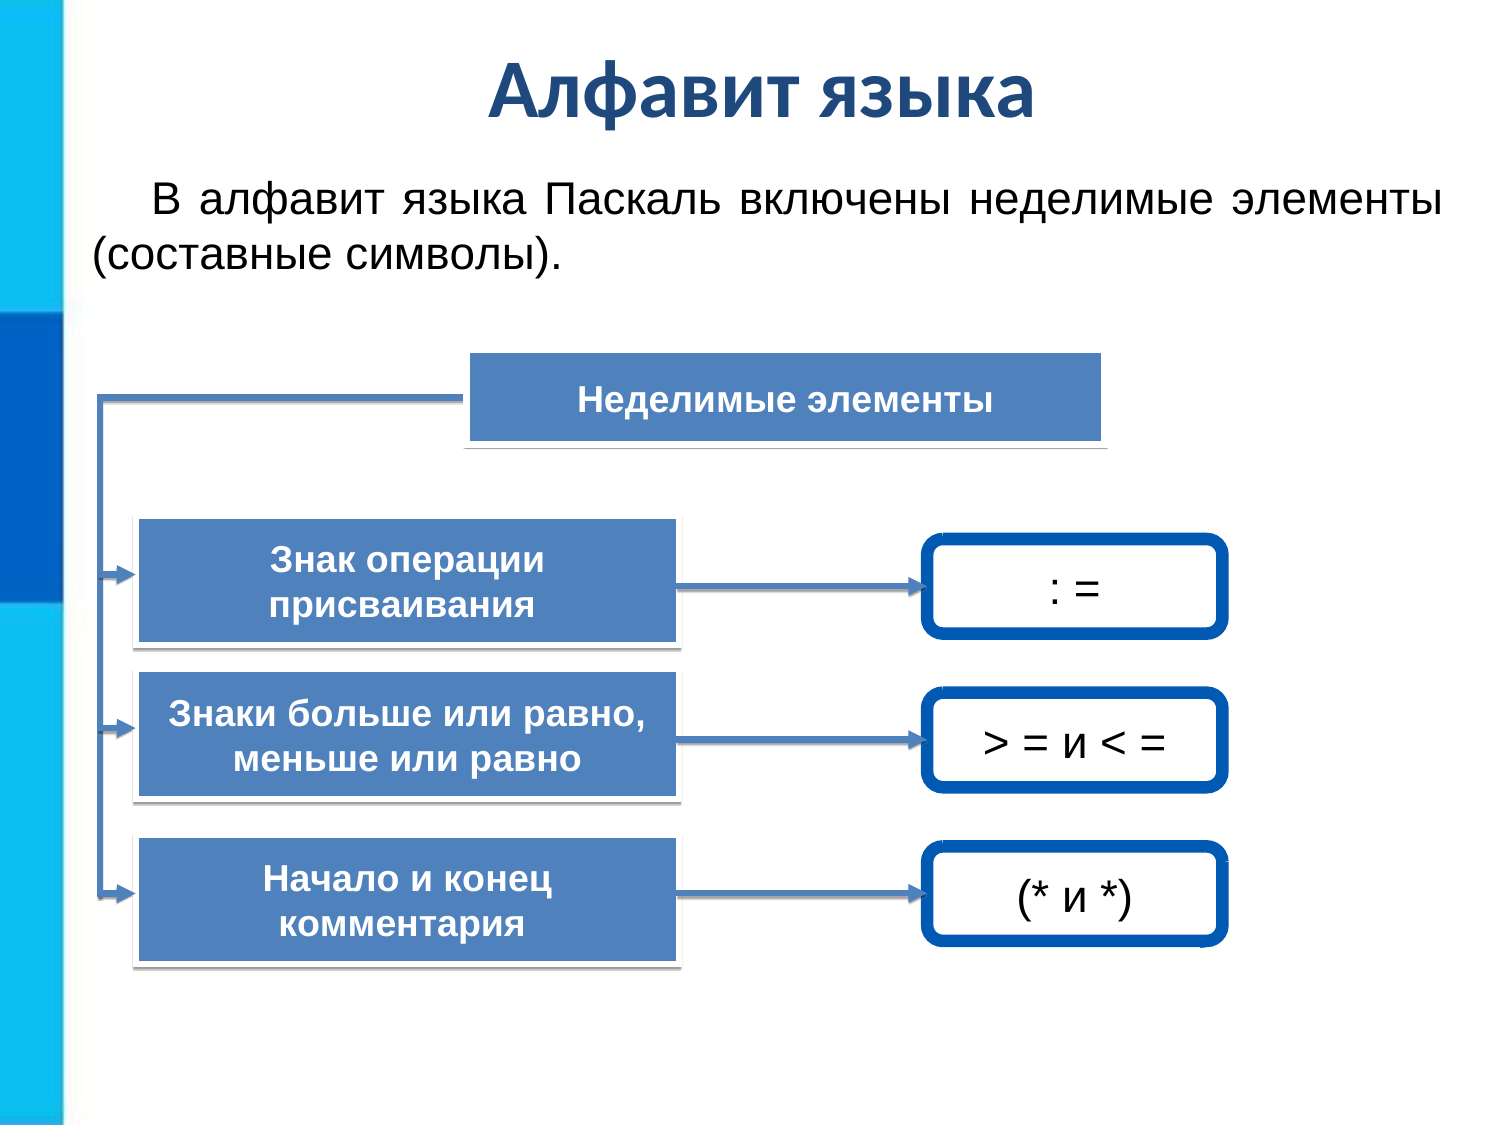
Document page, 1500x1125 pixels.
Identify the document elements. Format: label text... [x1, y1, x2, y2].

text_box Неделимые элементы [466, 350, 1105, 445]
text_box Начало и конец комментария [135, 834, 680, 965]
text_box Знак операции присваивания [135, 515, 680, 646]
text_box Алфавит языка [100, 30, 1426, 138]
text_box В алфавит языка Паскаль включены неделимые элементы (составные символы). [76, 160, 1459, 287]
text_box > = и < = [927, 692, 1223, 788]
text_box Знаки больше или равно, меньше или равно [135, 669, 680, 799]
text_box : = [927, 538, 1223, 634]
picture [0, 0, 1500, 1125]
text_box (* и *) [927, 846, 1223, 941]
